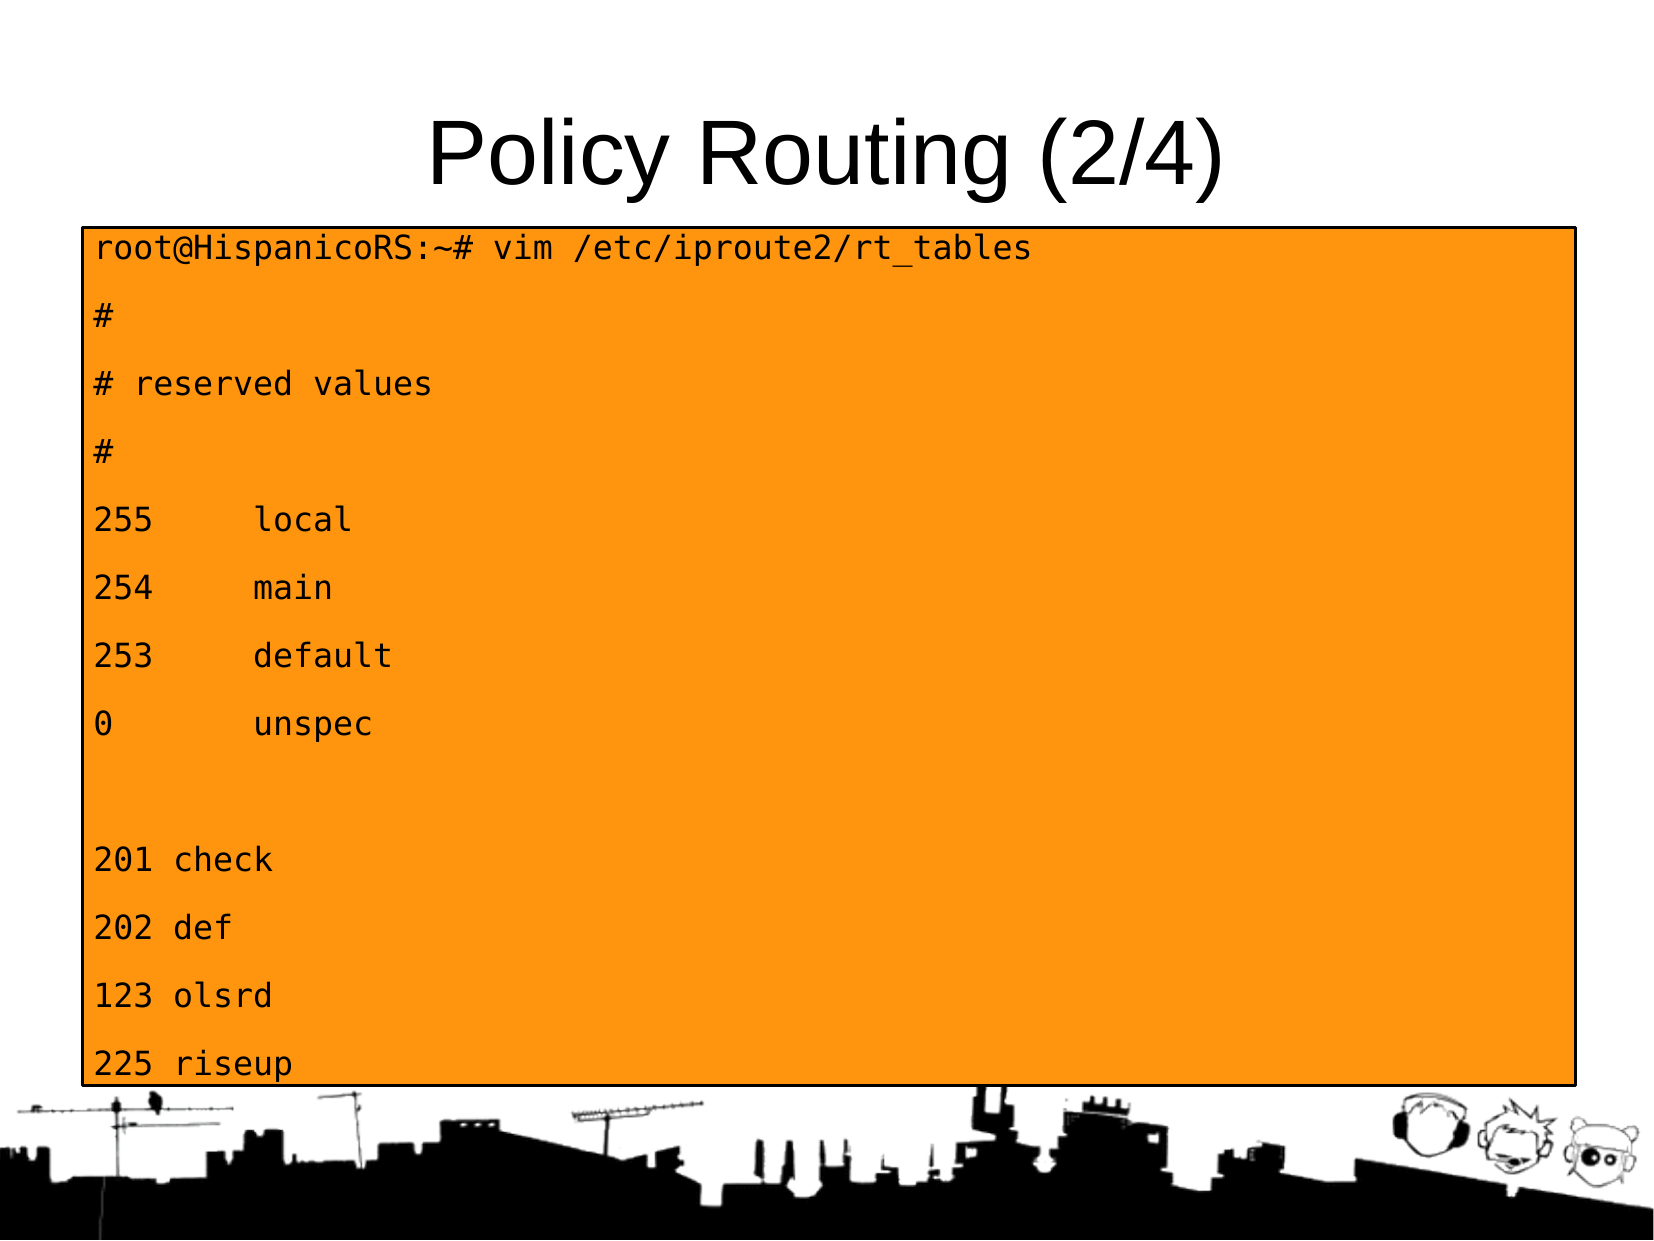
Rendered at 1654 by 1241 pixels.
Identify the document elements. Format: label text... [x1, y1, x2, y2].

title Policy Routing (2/4) [82, 56, 1571, 226]
list root@HispanicoRS:~# vim /etc/iproute2/rt_tables # # reserved values # 255 local 254 main 253 default 0 unspec 201 check 202 def 123 olsrd 225 riseup [82, 227, 1576, 1086]
picture [0, 1077, 1654, 1240]
